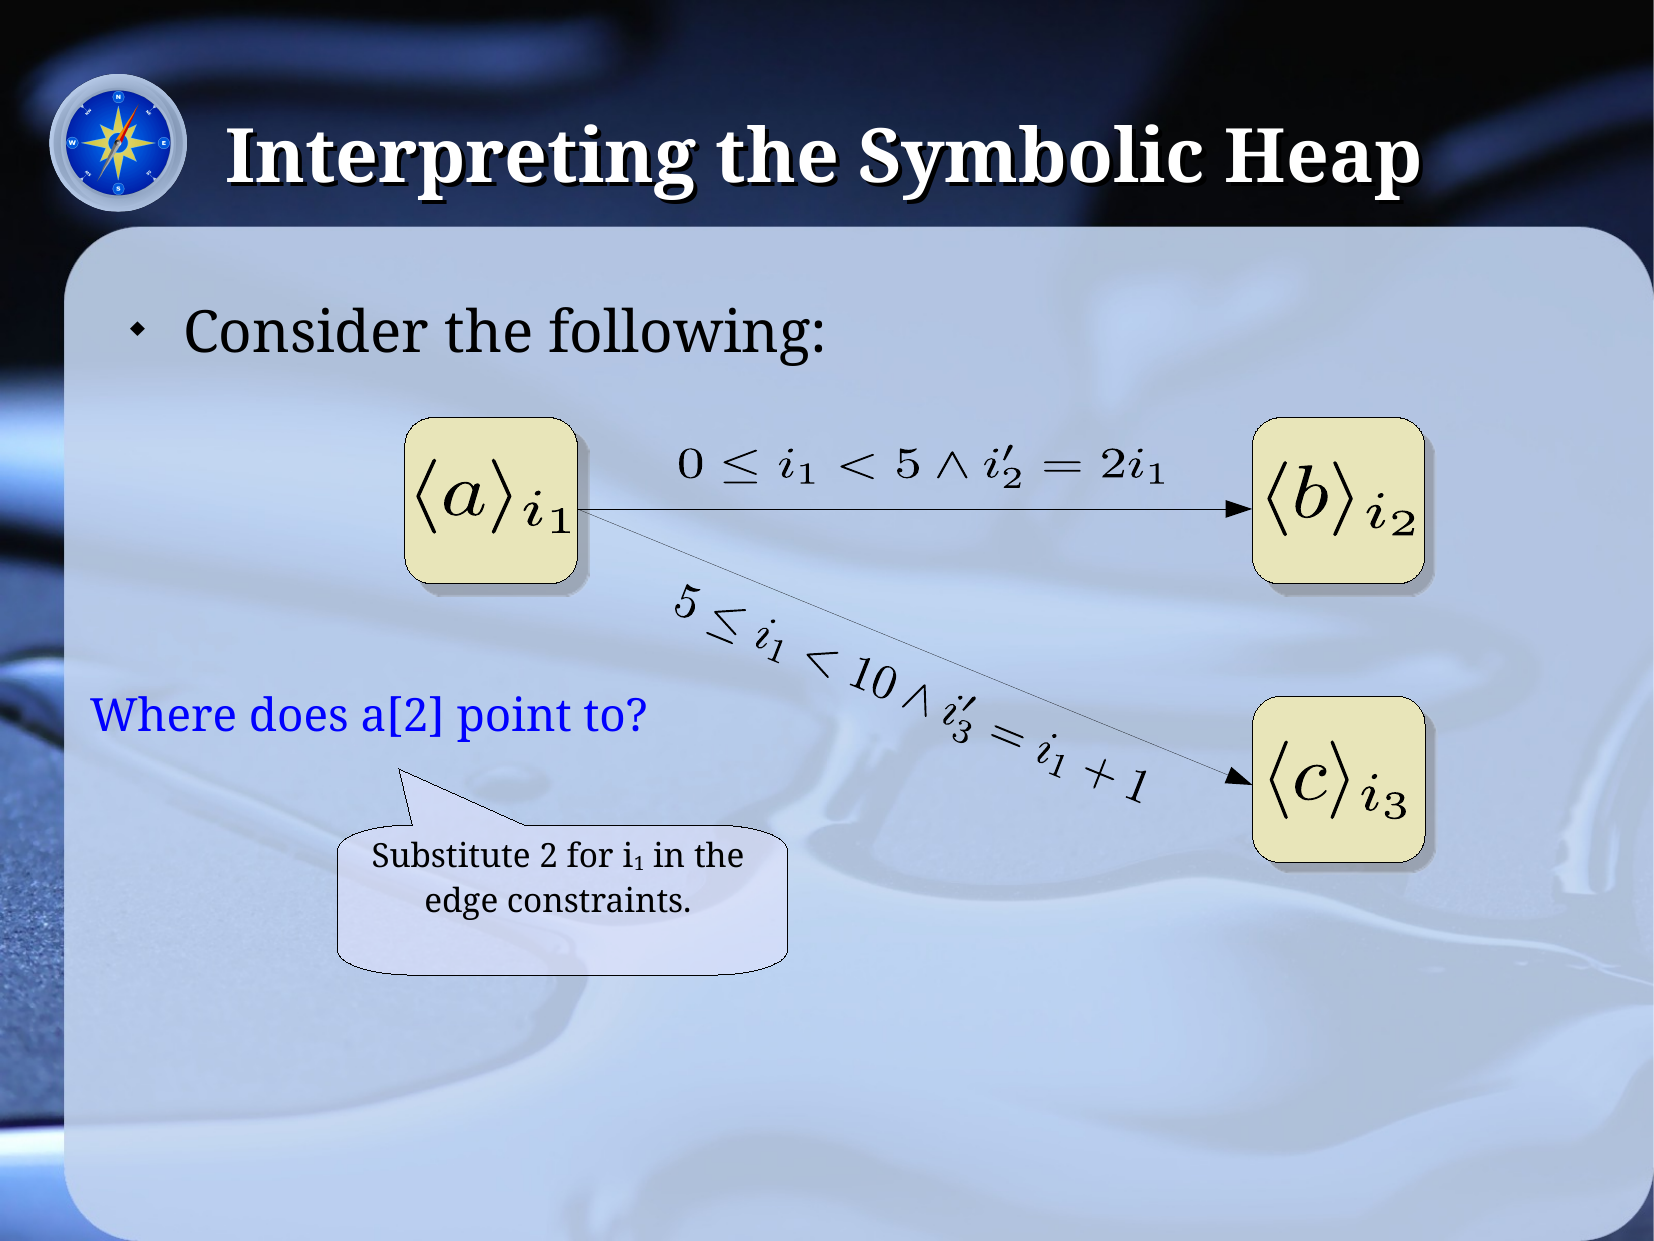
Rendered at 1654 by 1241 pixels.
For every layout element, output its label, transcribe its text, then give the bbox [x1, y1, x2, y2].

text_box [1252, 417, 1425, 584]
text_box [1252, 696, 1426, 863]
text_box [404, 417, 578, 584]
title Interpreting the Symbolic Heap [225, 49, 1571, 257]
picture [0, 0, 1654, 1241]
list Consider the following: [112, 290, 1571, 1109]
text_box Where does a[2] point to? [75, 675, 676, 826]
text_box Substitute 2 for i1 in the edge constraints. [337, 768, 788, 976]
